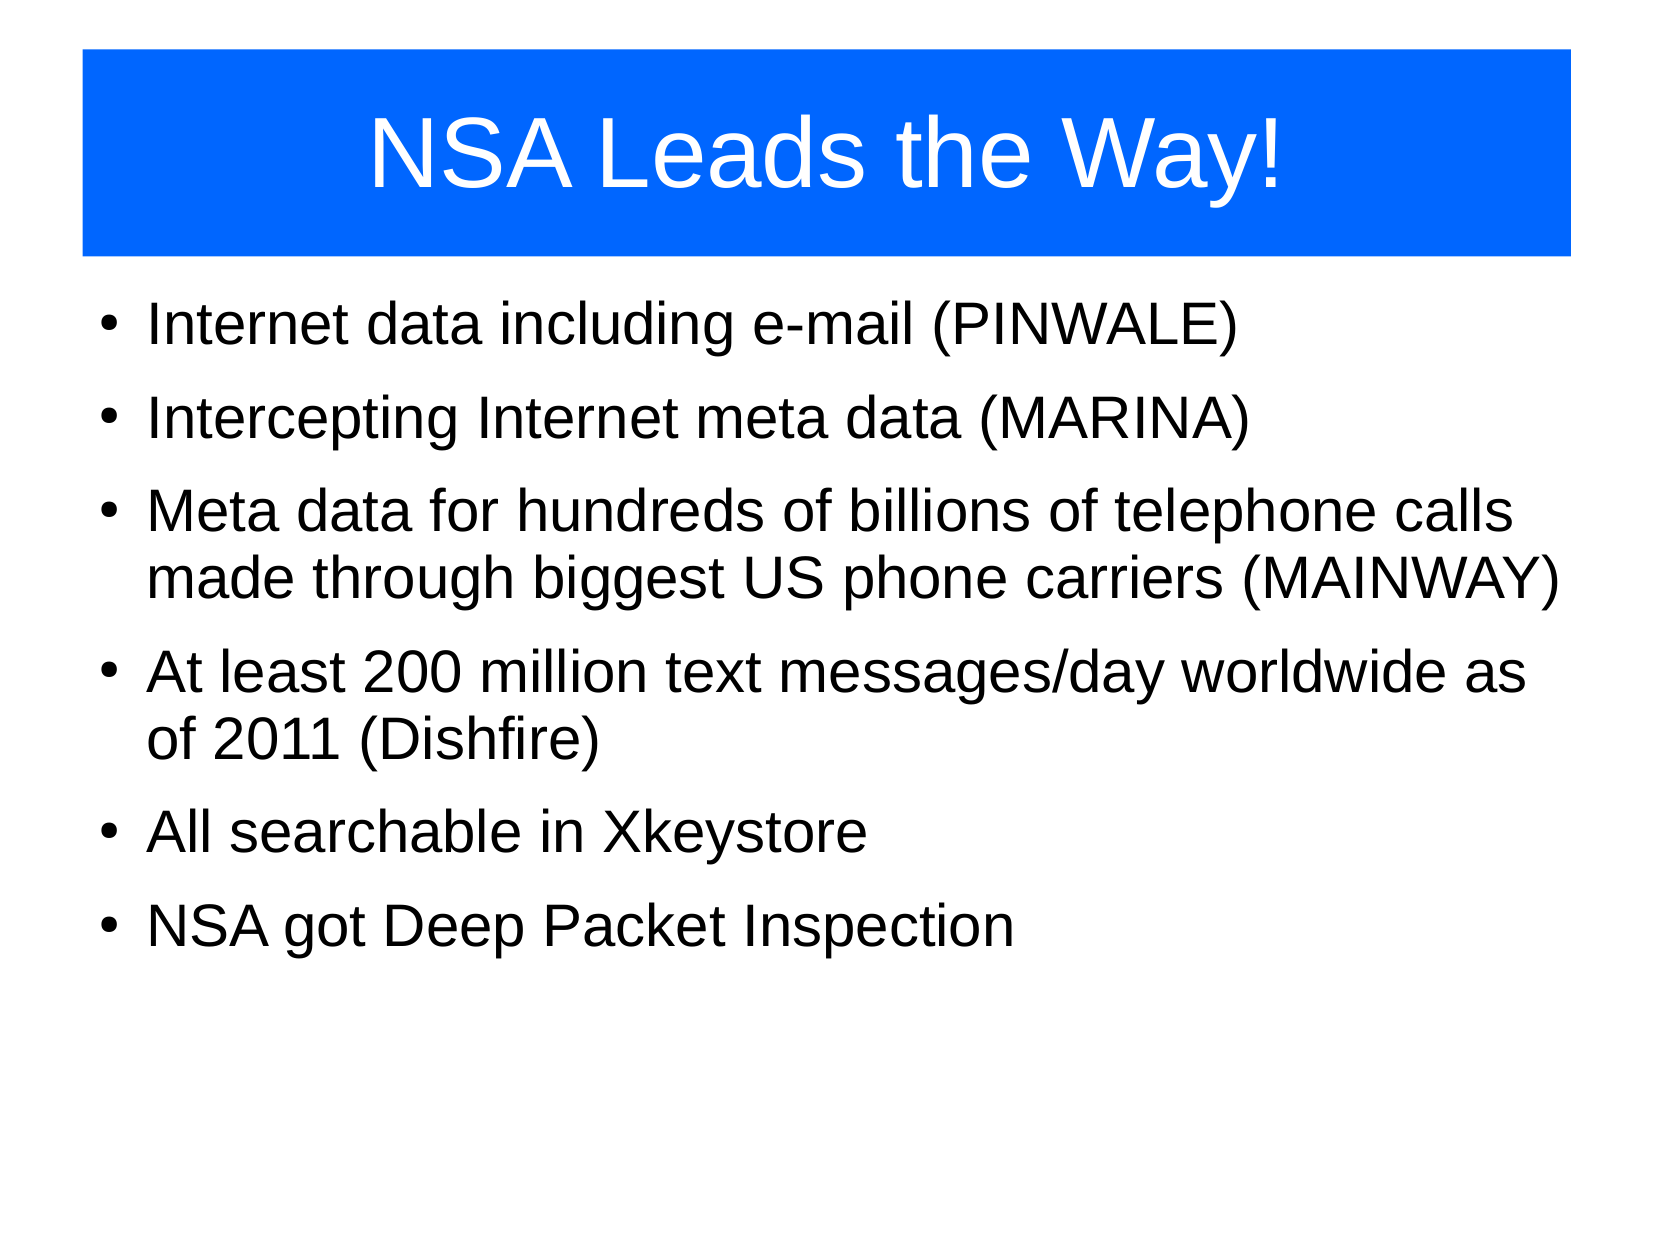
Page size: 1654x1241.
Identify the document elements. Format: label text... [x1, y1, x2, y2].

title NSA Leads the Way! [82, 49, 1571, 257]
list Internet data including e-mail (PINWALE) Intercepting Internet meta data (MARINA) Meta data for hundreds of billions of telephone calls made through biggest US phone carriers (MAINWAY) At least 200 million text messages/day worldwide as of 2011 (Dishfire) All searchable in Xkeystore NSA got Deep Packet Inspection [82, 290, 1571, 1010]
